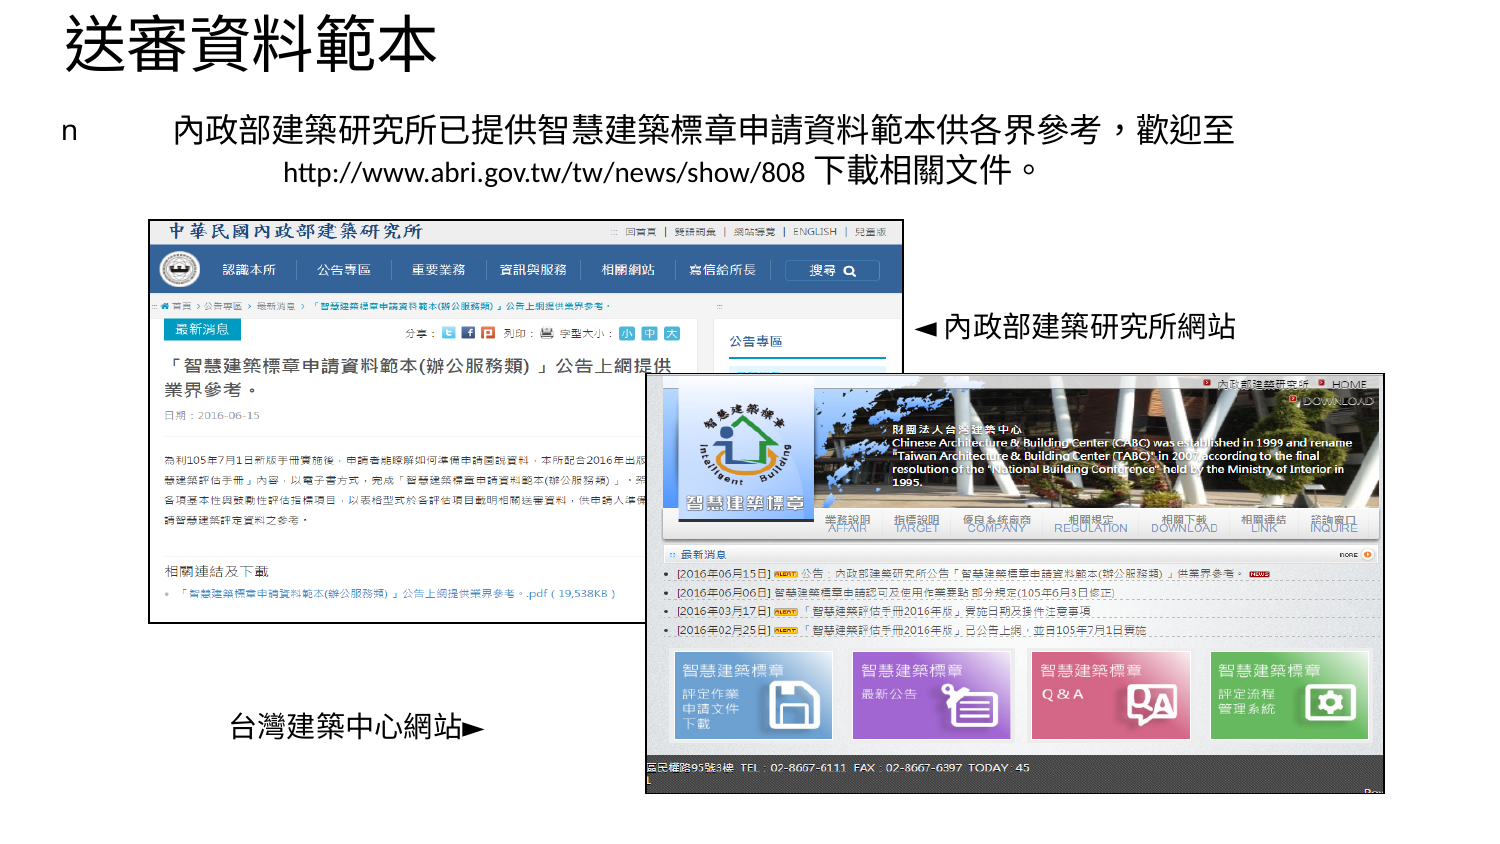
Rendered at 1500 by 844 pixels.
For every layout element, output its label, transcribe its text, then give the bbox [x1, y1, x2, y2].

text_box 台灣建築中心網站► [213, 701, 645, 752]
title 送審資料範本 [49, 0, 1447, 89]
picture [150, 220, 903, 623]
text_box 內政部建築研究所已提供智慧建築標章申請資料範本供各界參考，歡迎至 http://www.abri.gov.tw/tw/news/show/808下載相關文件。 [45, 101, 1500, 198]
text_box ◄內政部建築研究所網站 [899, 301, 1384, 352]
picture [646, 374, 1384, 793]
